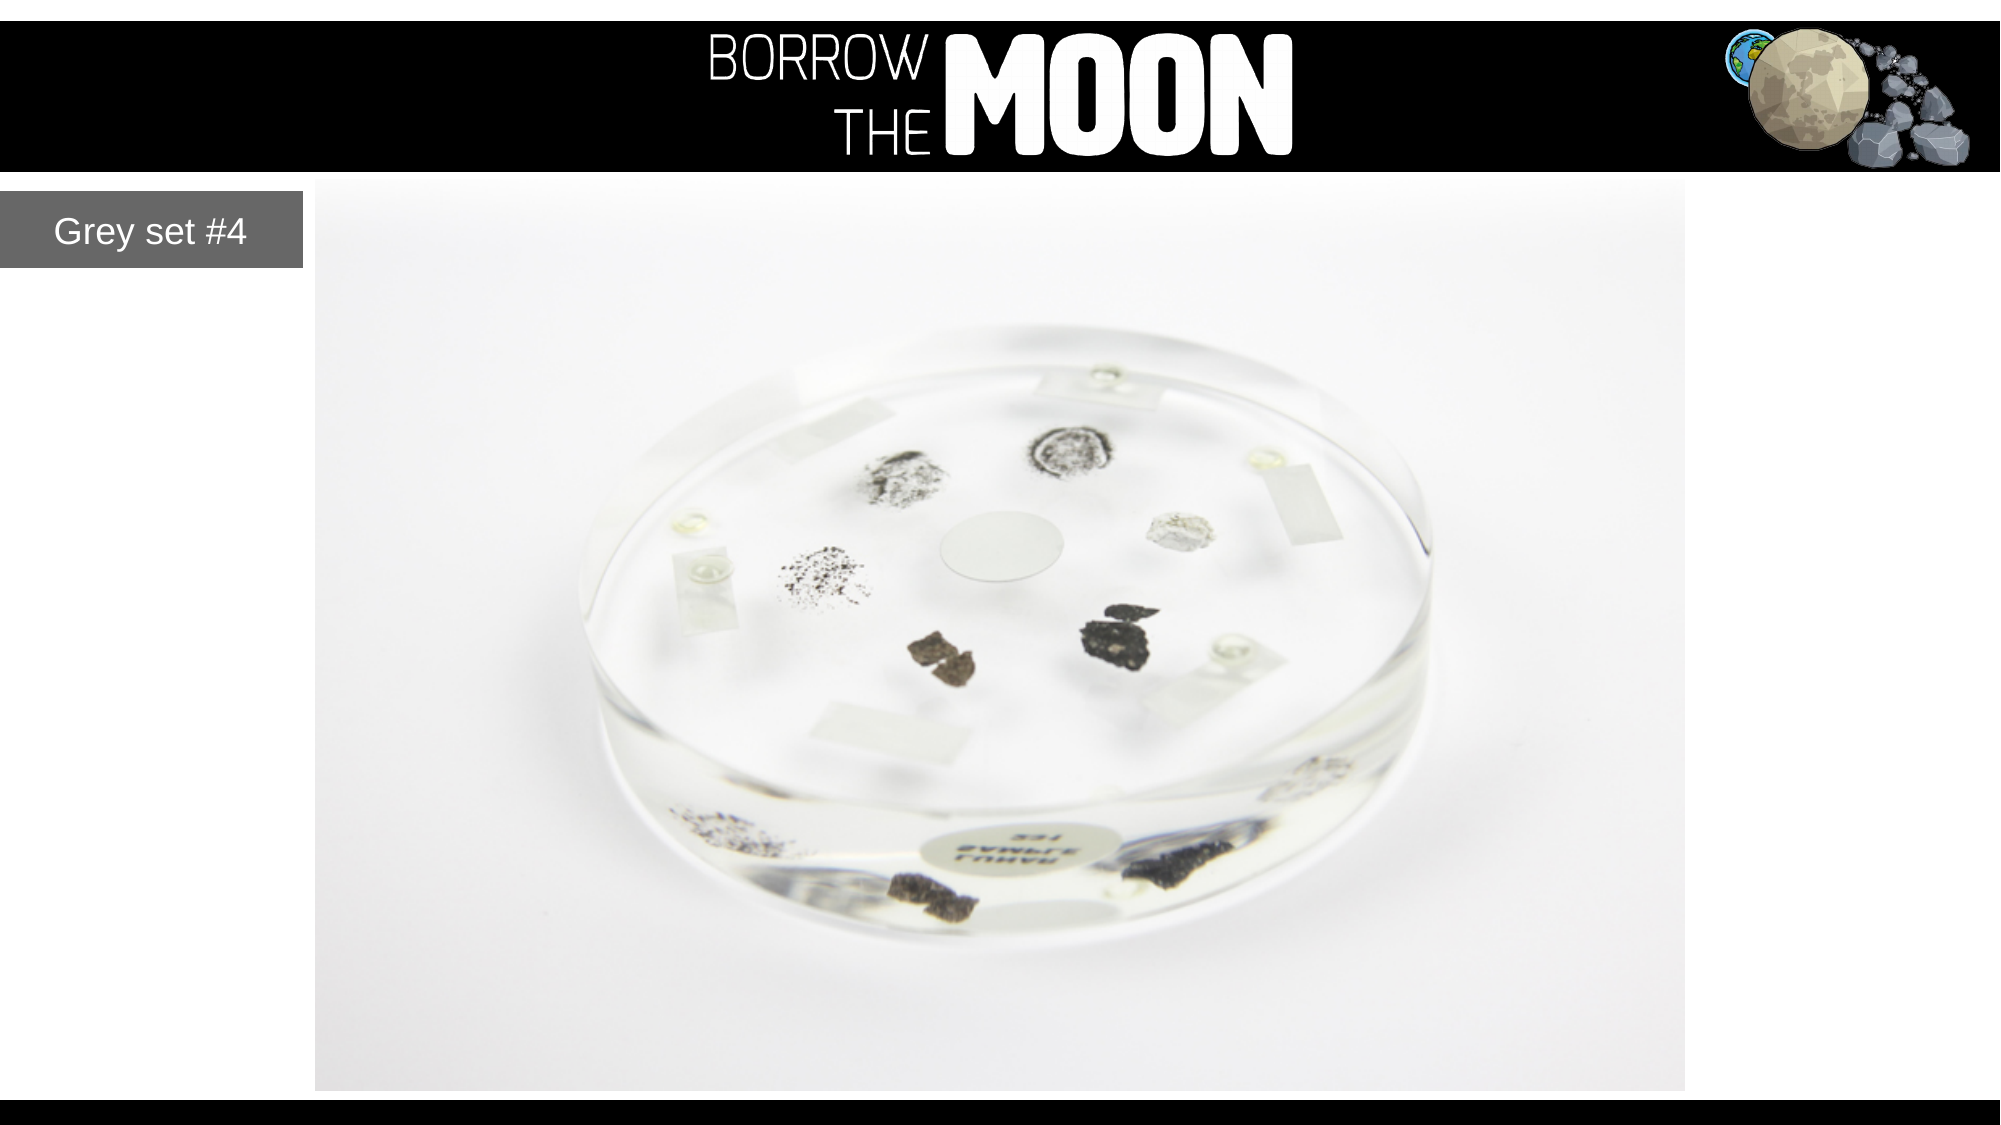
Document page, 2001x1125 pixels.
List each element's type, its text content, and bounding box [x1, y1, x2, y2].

picture [315, 179, 1685, 1091]
text_box Grey set #4 [0, 191, 303, 268]
